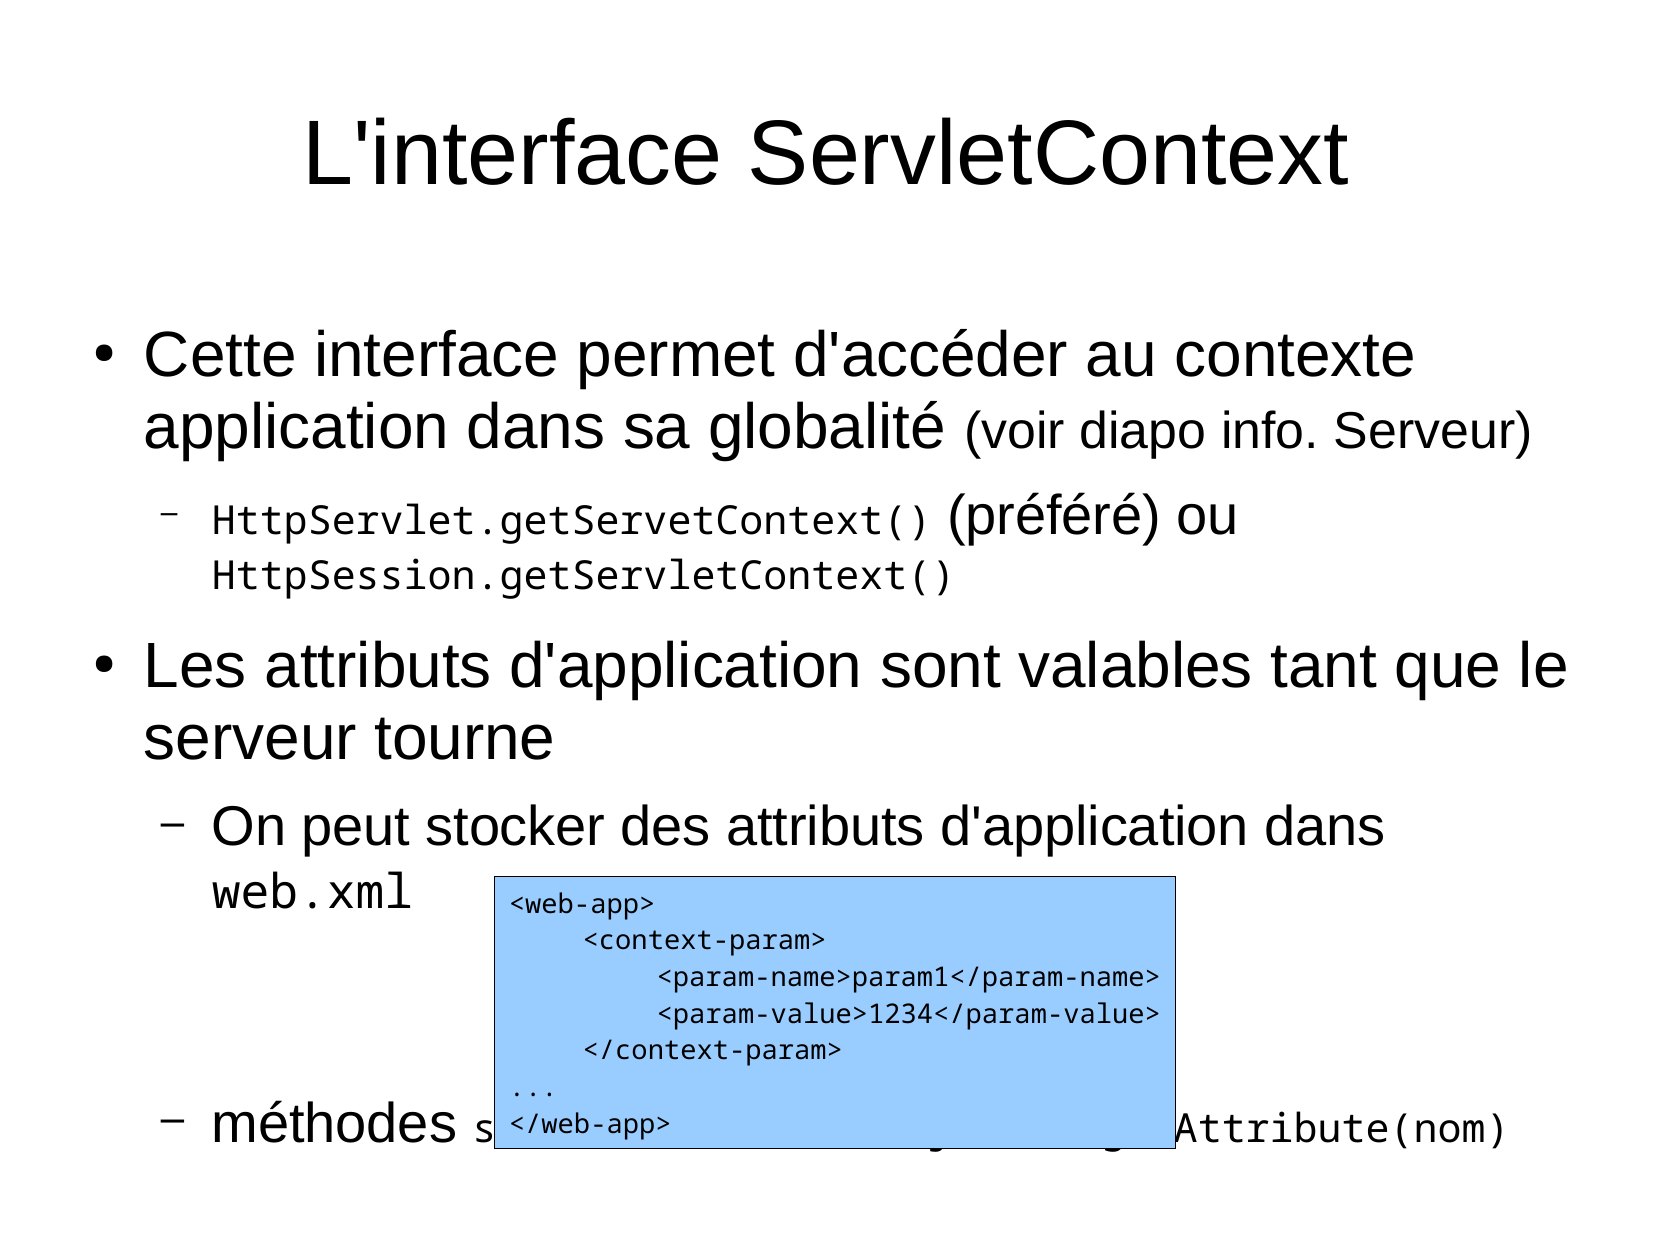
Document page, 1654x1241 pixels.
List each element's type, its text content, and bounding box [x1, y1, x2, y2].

list Cette interface permet d'accéder au contexte application dans sa globalité (voir diapo info. Serveur) HttpServlet.getServetContext() (préféré) ou HttpSession.getServletContext() Les attributs d'application sont valables tant que le serveur tourne On peut stocker des attributs d'application dans web.xml méthodes setAttribute(nom,objet) et getAttribute(nom) [75, 318, 1595, 1161]
text_box <web-app> <context-param> <param-name>param1</param-name> <param-value>1234</param-value> </context-param> ... </web-app> [494, 876, 1176, 1083]
title L'interface ServletContext [82, 49, 1571, 257]
